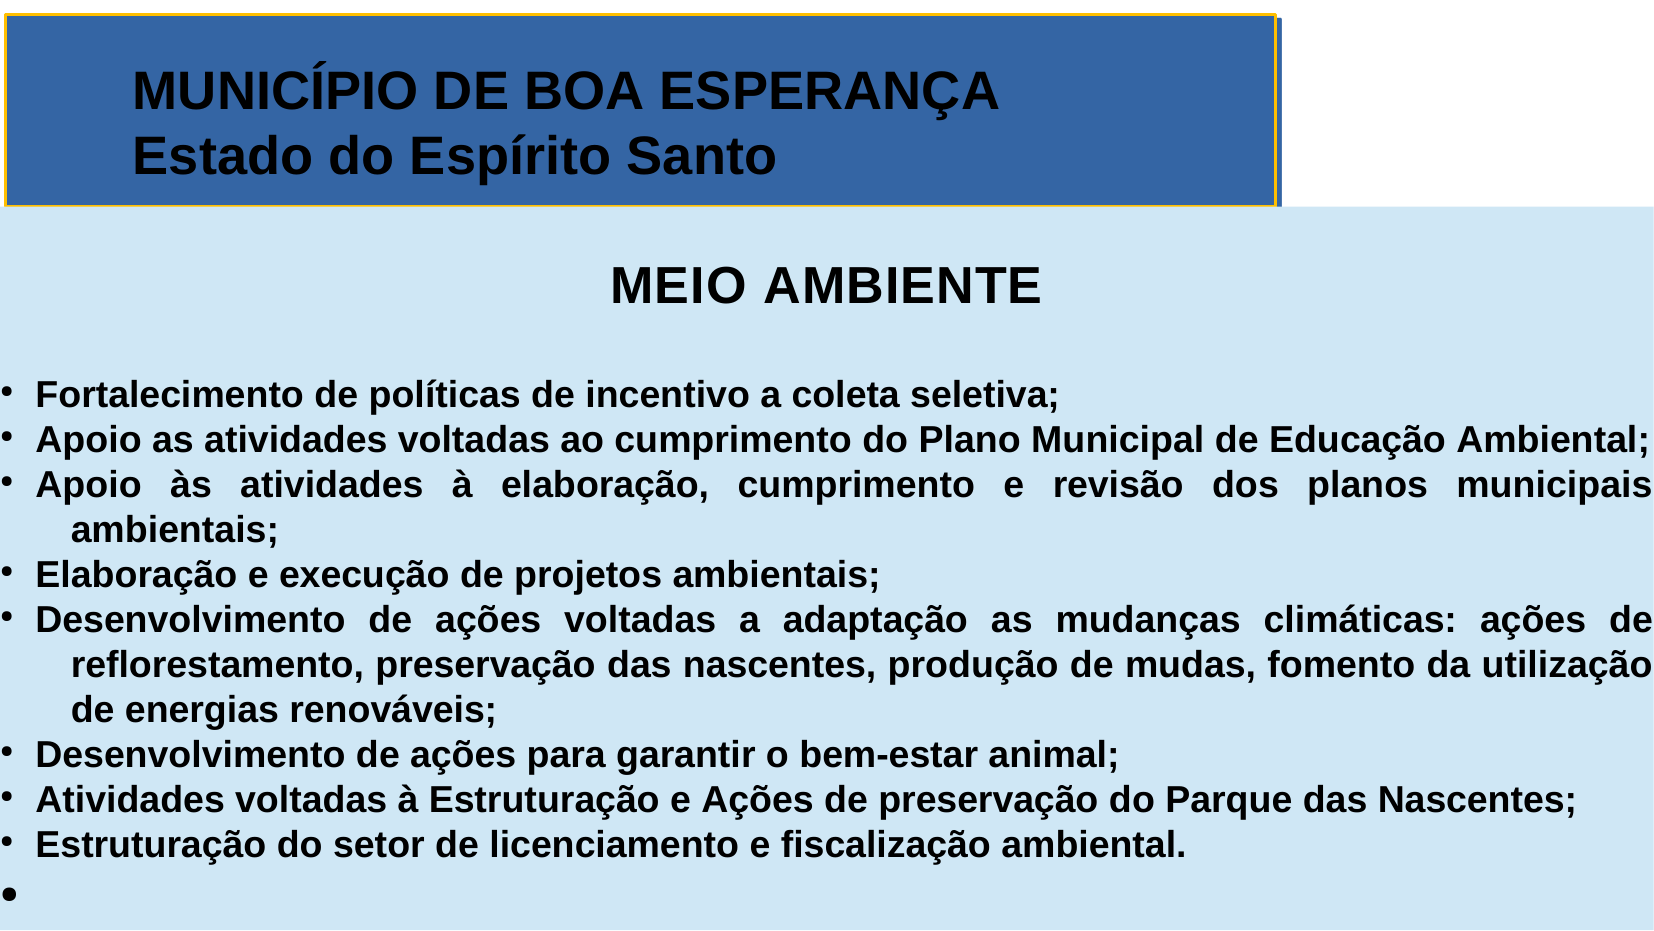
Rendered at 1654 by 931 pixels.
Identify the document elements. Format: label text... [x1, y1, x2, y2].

subtitle MEIO AMBIENTE Fortalecimento de políticas de incentivo a coleta seletiva; Apoio as atividades voltadas ao cumprimento do Plano Municipal de Educação Ambiental; Apoio às atividades à elaboração, cumprimento e revisão dos planos municipais ambientais; Elaboração e execução de projetos ambientais; Desenvolvimento de ações voltadas a adaptação as mudanças climáticas: ações de reflorestamento, preservação das nascentes, produção de mudas, fomento da utilização de energias renováveis; Desenvolvimento de ações para garantir o bem-estar animal; Atividades voltadas à Estruturação e Ações de preservação do Parque das Nascentes; Estruturação do setor de licenciamento e fiscalização ambiental. [0, 206, 1654, 931]
title MUNICÍPIO DE BOA ESPERANÇA Estado do Espírito Santo [59, 35, 1152, 189]
